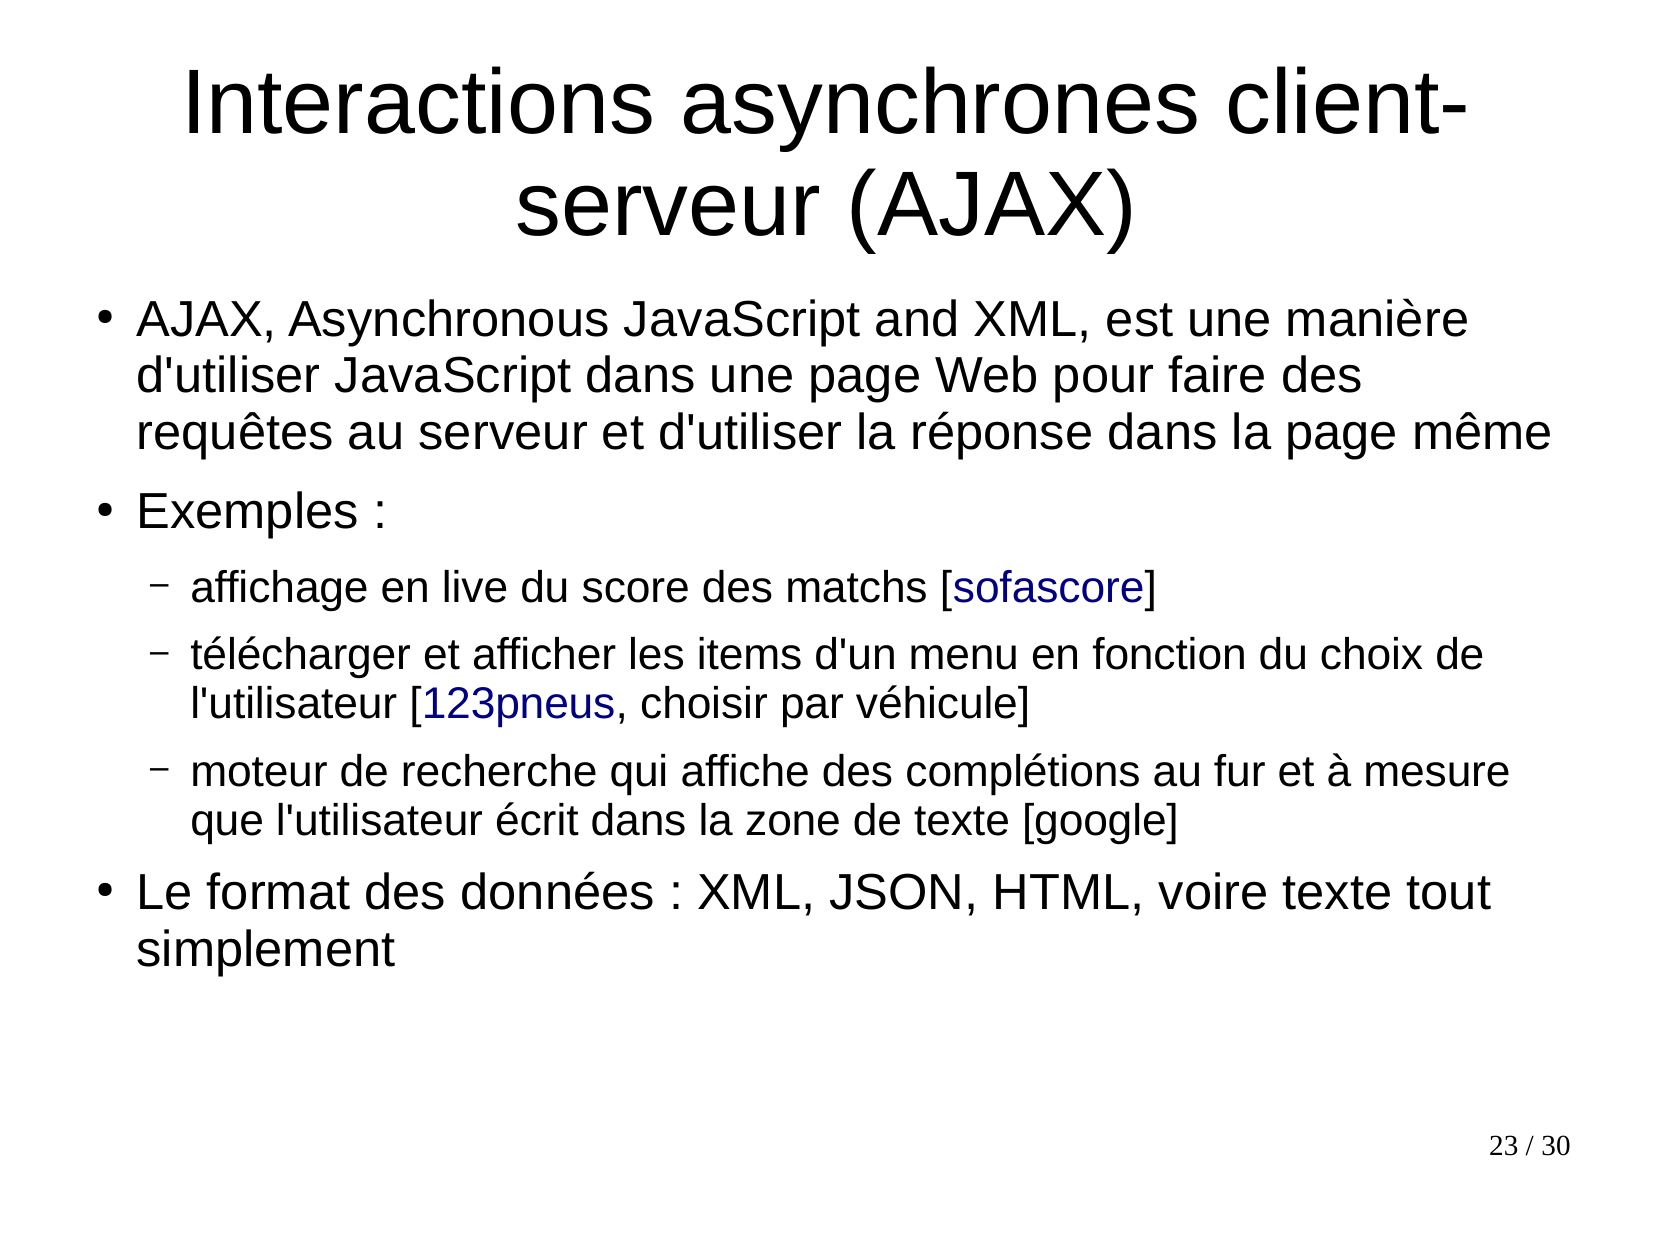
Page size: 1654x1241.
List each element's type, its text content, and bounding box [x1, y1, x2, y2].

list AJAX, Asynchronous JavaScript and XML, est une manière d'utiliser JavaScript dans une page Web pour faire des requêtes au serveur et d'utiliser la réponse dans la page même Exemples : affichage en live du score des matchs [sofascore] télécharger et afficher les items d'un menu en fonction du choix de l'utilisateur [123pneus, choisir par véhicule] moteur de recherche qui affiche des complétions au fur et à mesure que l'utilisateur écrit dans la zone de texte [google] Le format des données : XML, JSON, HTML, voire texte tout simplement [82, 290, 1571, 1010]
title Interactions asynchrones client-serveur (AJAX) [82, 49, 1571, 257]
